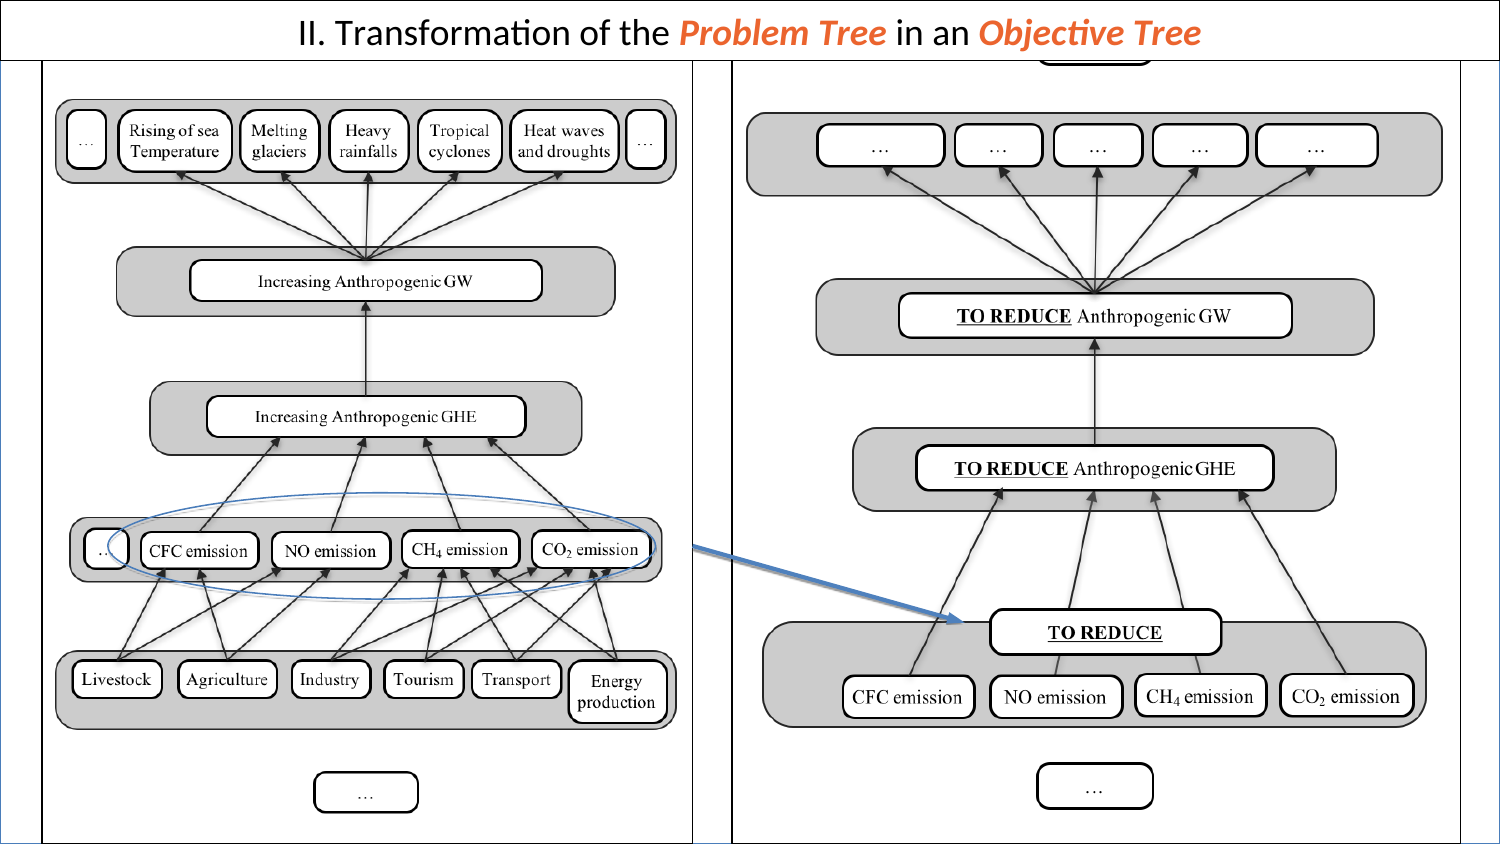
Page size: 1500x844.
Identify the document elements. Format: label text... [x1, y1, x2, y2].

text_box [1461, 61, 1500, 844]
text_box [0, 61, 41, 844]
picture [731, 61, 1461, 844]
text_box [693, 61, 731, 554]
text_box [693, 549, 731, 844]
text_box II. Transformation of the Problem Tree in an Objective Tree [0, 0, 1500, 61]
picture [41, 61, 693, 844]
